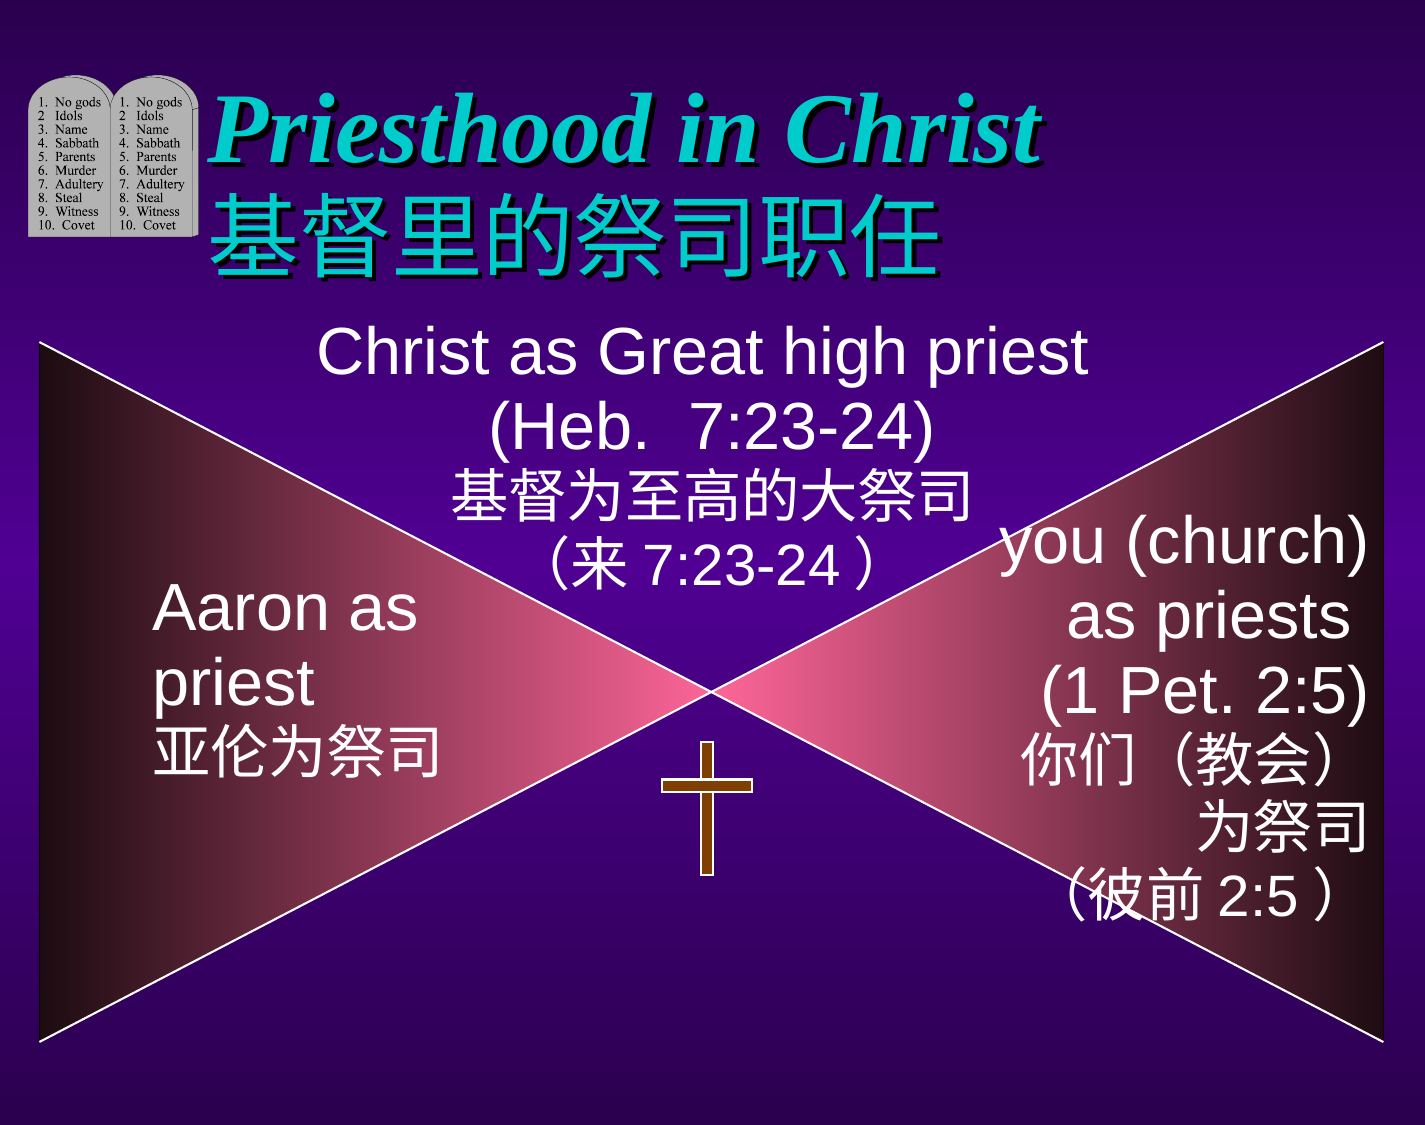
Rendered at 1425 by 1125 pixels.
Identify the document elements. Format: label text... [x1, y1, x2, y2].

title Priesthood in Christ 基督里的祭司职任 [193, 64, 1425, 301]
text_box Christ as Great high priest (Heb. 7:23-24) 基督为至高的大祭司 （来7:23-24） [300, 306, 1126, 607]
text_box [1190, 939, 1384, 1040]
text_box Aaron as priest 亚伦为祭司 [137, 562, 601, 795]
text_box [716, 607, 909, 793]
text_box [601, 637, 707, 747]
text_box [1126, 344, 1384, 495]
text_box [661, 741, 753, 875]
text_box you (church) as priests (1 Pet. 2:5) 你们（教会） 为祭司 （彼前2:5） [909, 495, 1386, 939]
text_box [38, 344, 509, 1041]
